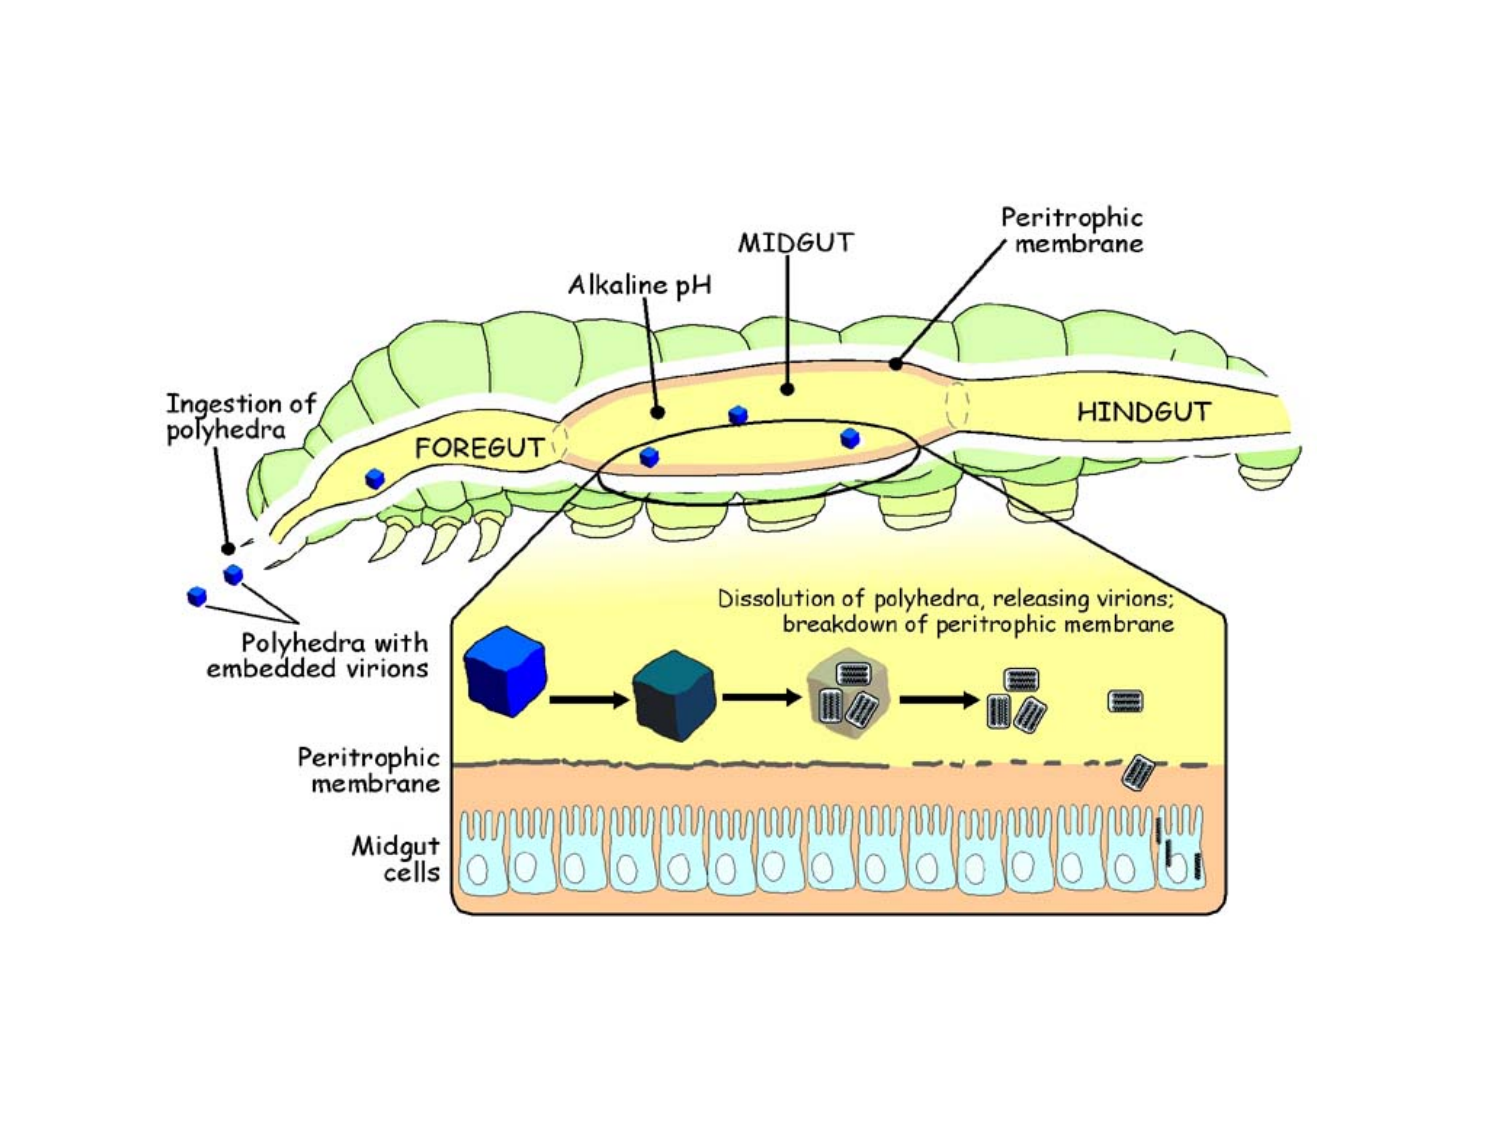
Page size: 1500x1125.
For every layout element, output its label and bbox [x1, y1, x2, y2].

picture [159, 196, 1317, 924]
